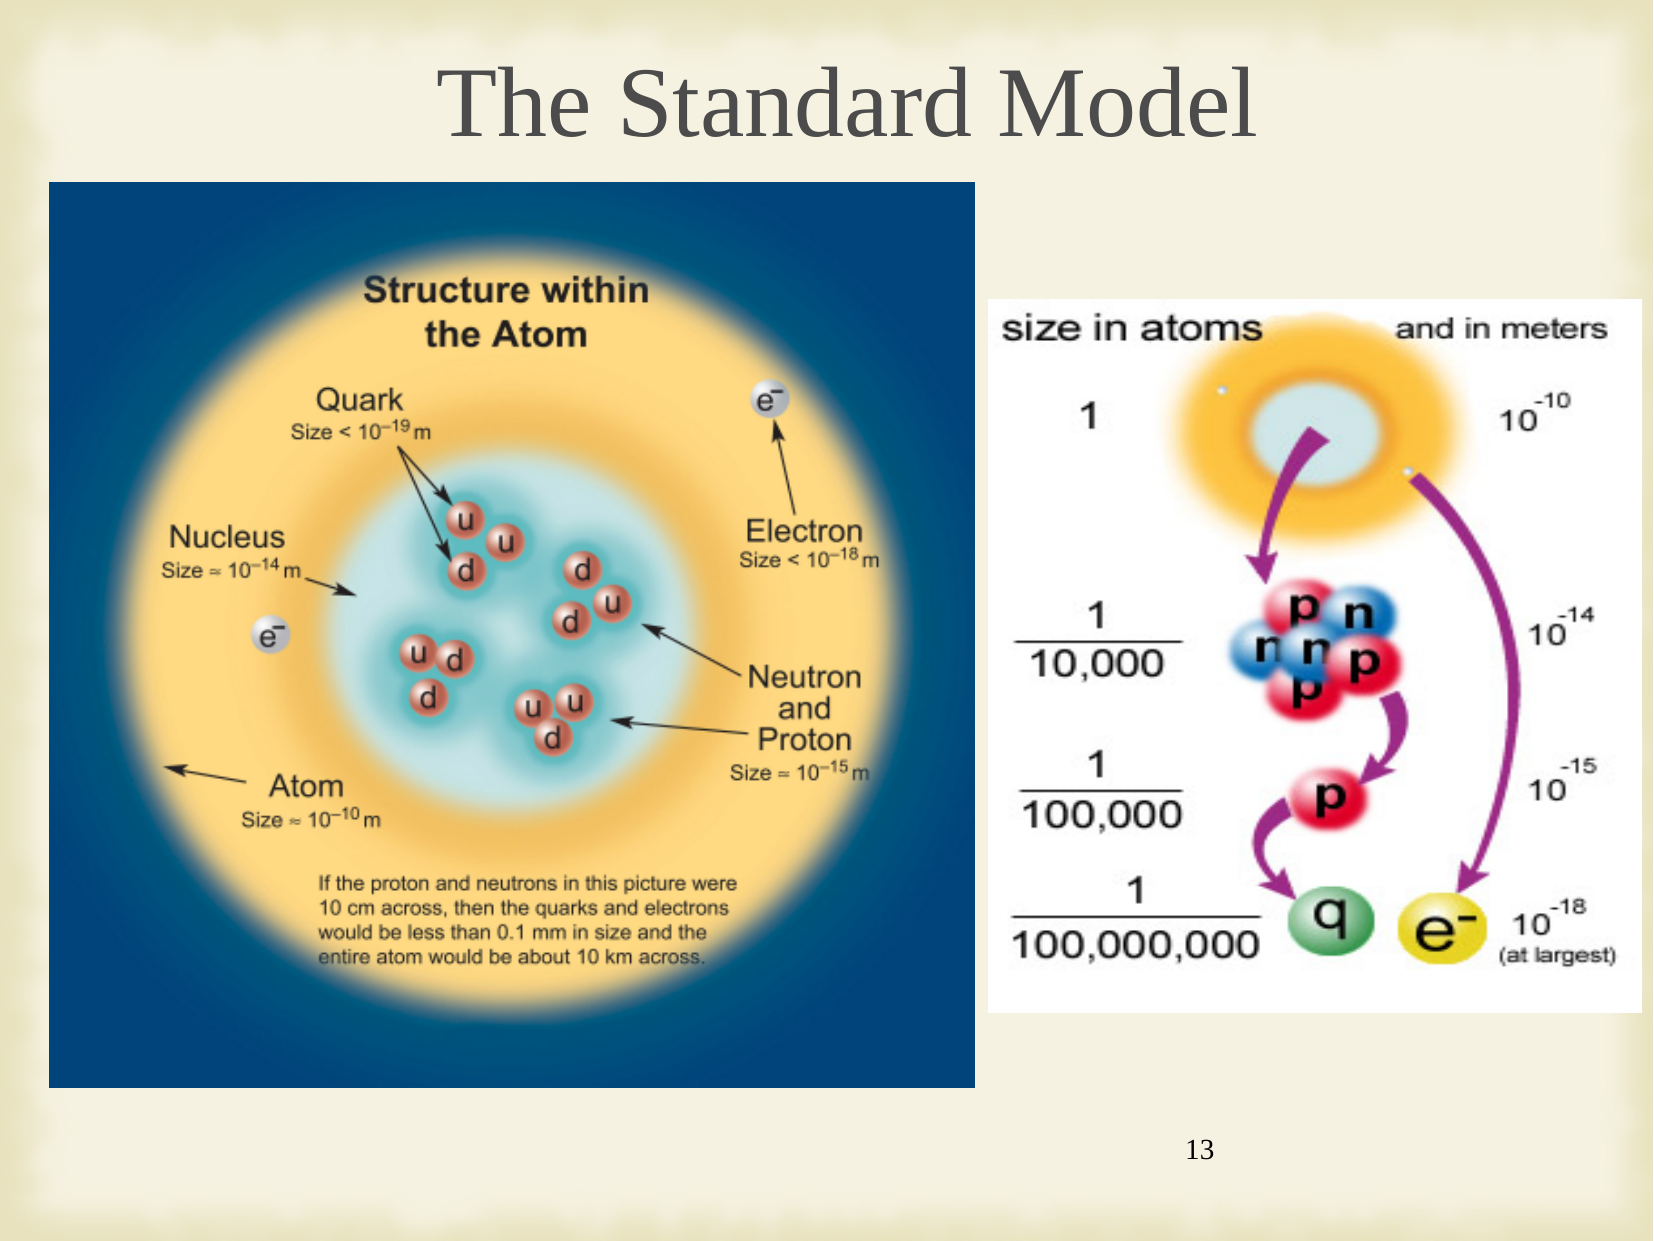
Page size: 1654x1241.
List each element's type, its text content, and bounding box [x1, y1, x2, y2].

text_box [1185, 1130, 1571, 1216]
title The Standard Model [343, 0, 1352, 193]
picture [49, 182, 975, 1088]
picture [988, 300, 1642, 1013]
